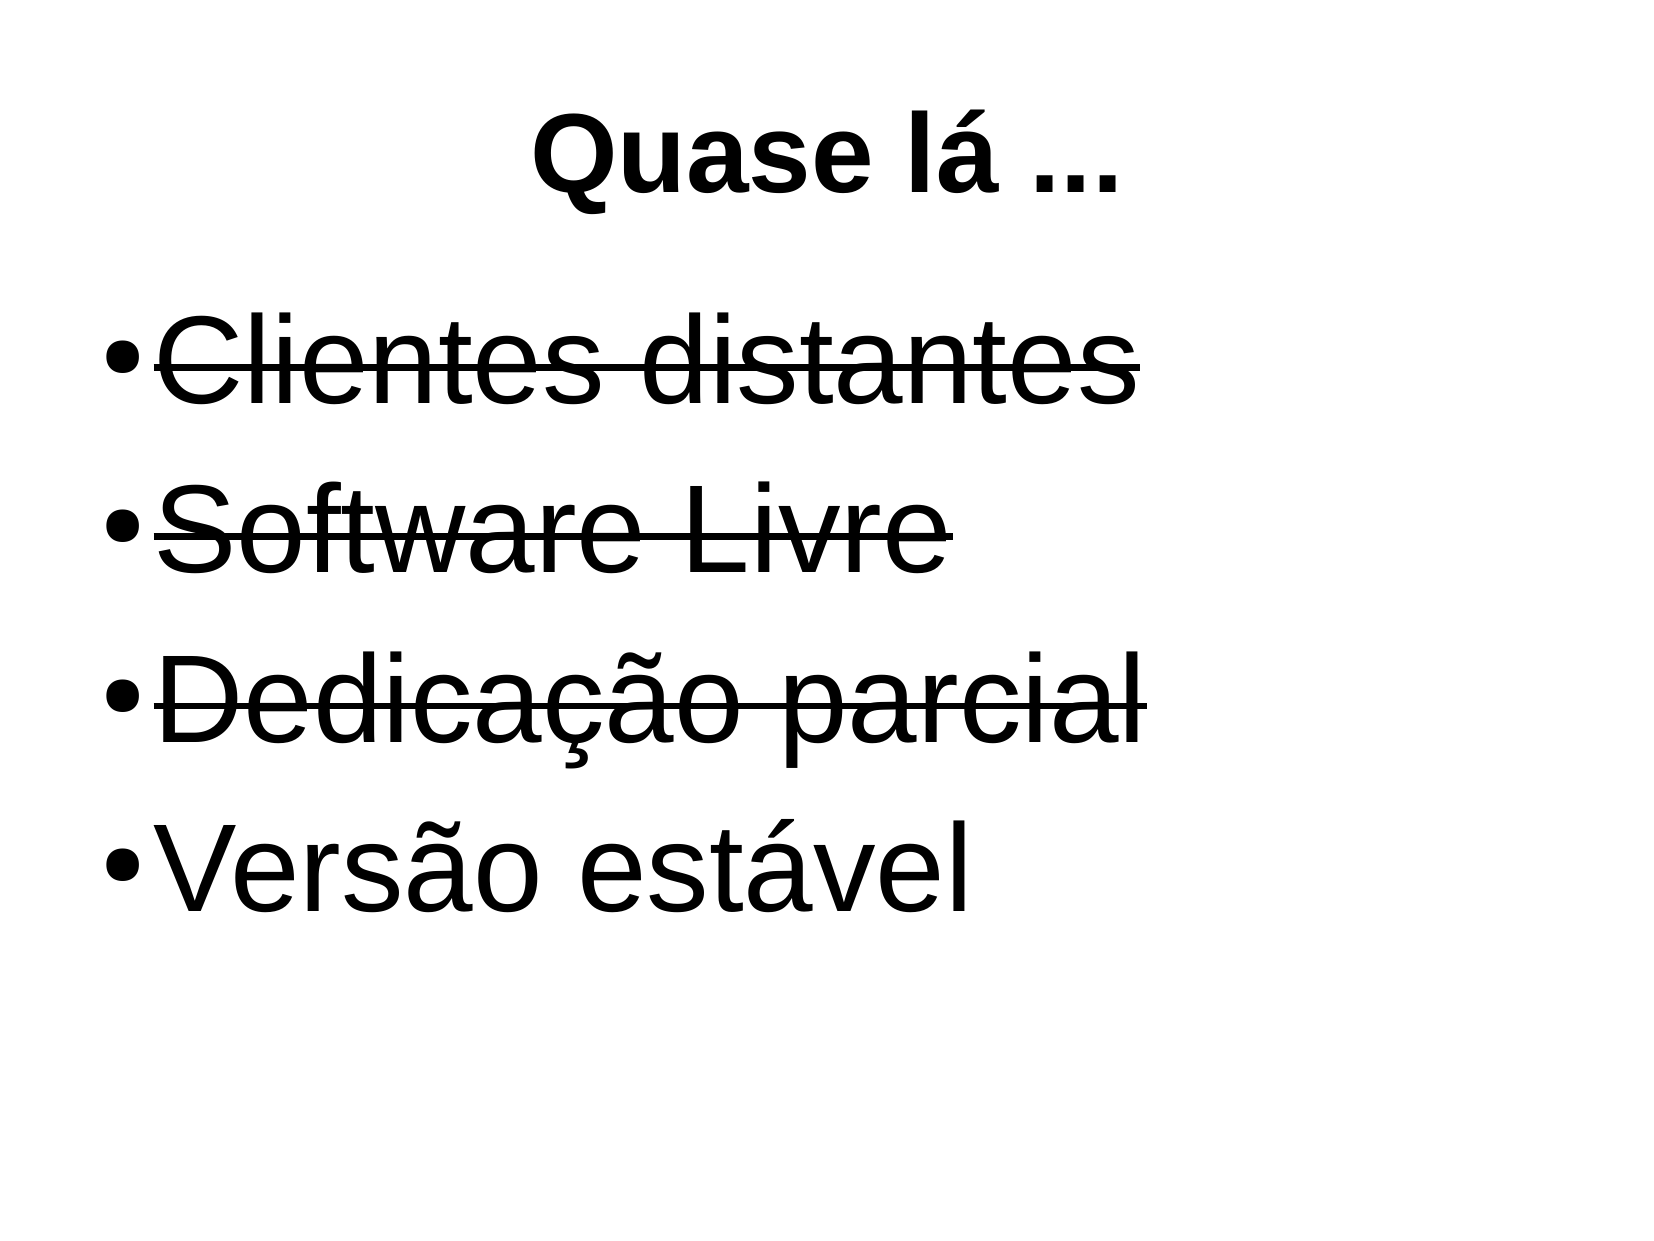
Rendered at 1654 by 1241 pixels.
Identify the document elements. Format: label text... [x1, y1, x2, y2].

title Quase lá ... [82, 49, 1571, 257]
list Clientes distantes Software Livre Dedicação parcial Versão estável [82, 290, 1571, 1109]
